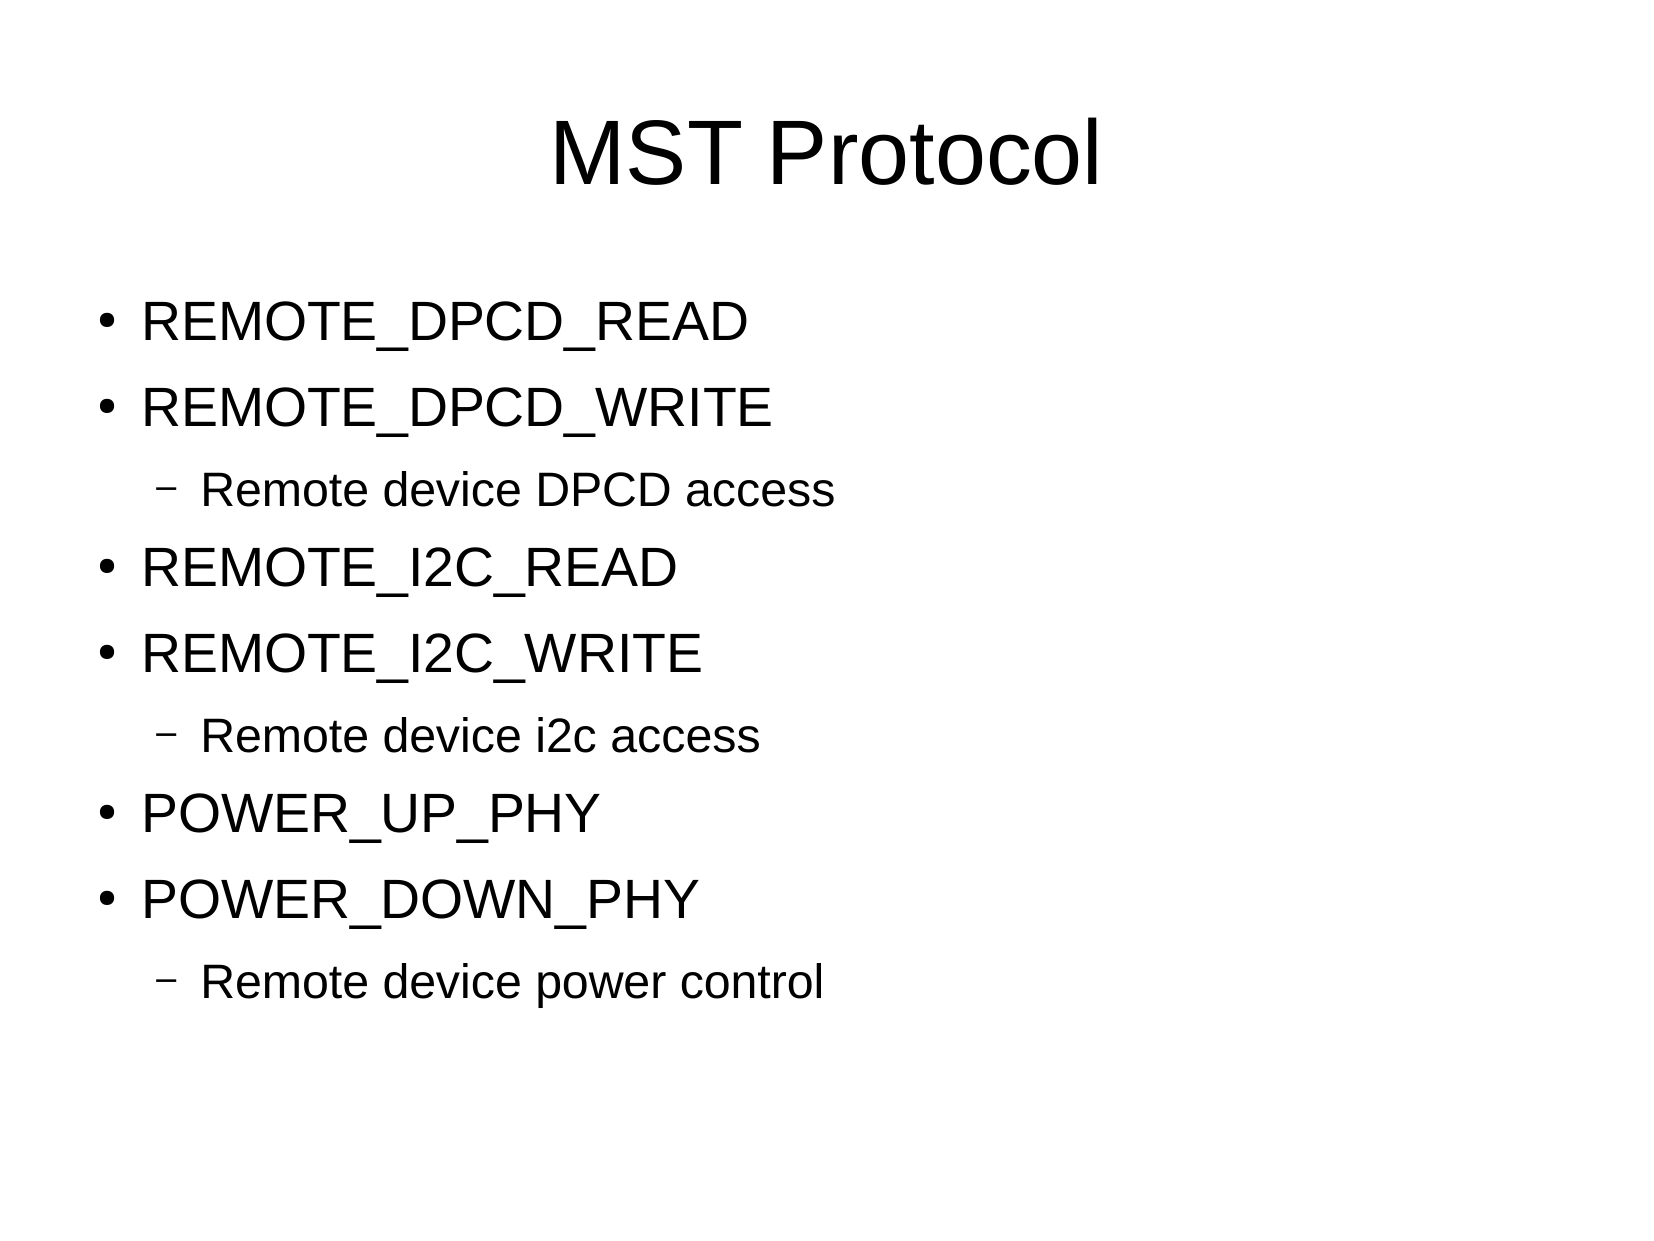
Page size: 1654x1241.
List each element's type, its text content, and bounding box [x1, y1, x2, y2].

list REMOTE_DPCD_READ REMOTE_DPCD_WRITE Remote device DPCD access REMOTE_I2C_READ REMOTE_I2C_WRITE Remote device i2c access POWER_UP_PHY POWER_DOWN_PHY Remote device power control [82, 290, 1571, 1010]
title MST Protocol [82, 49, 1571, 257]
